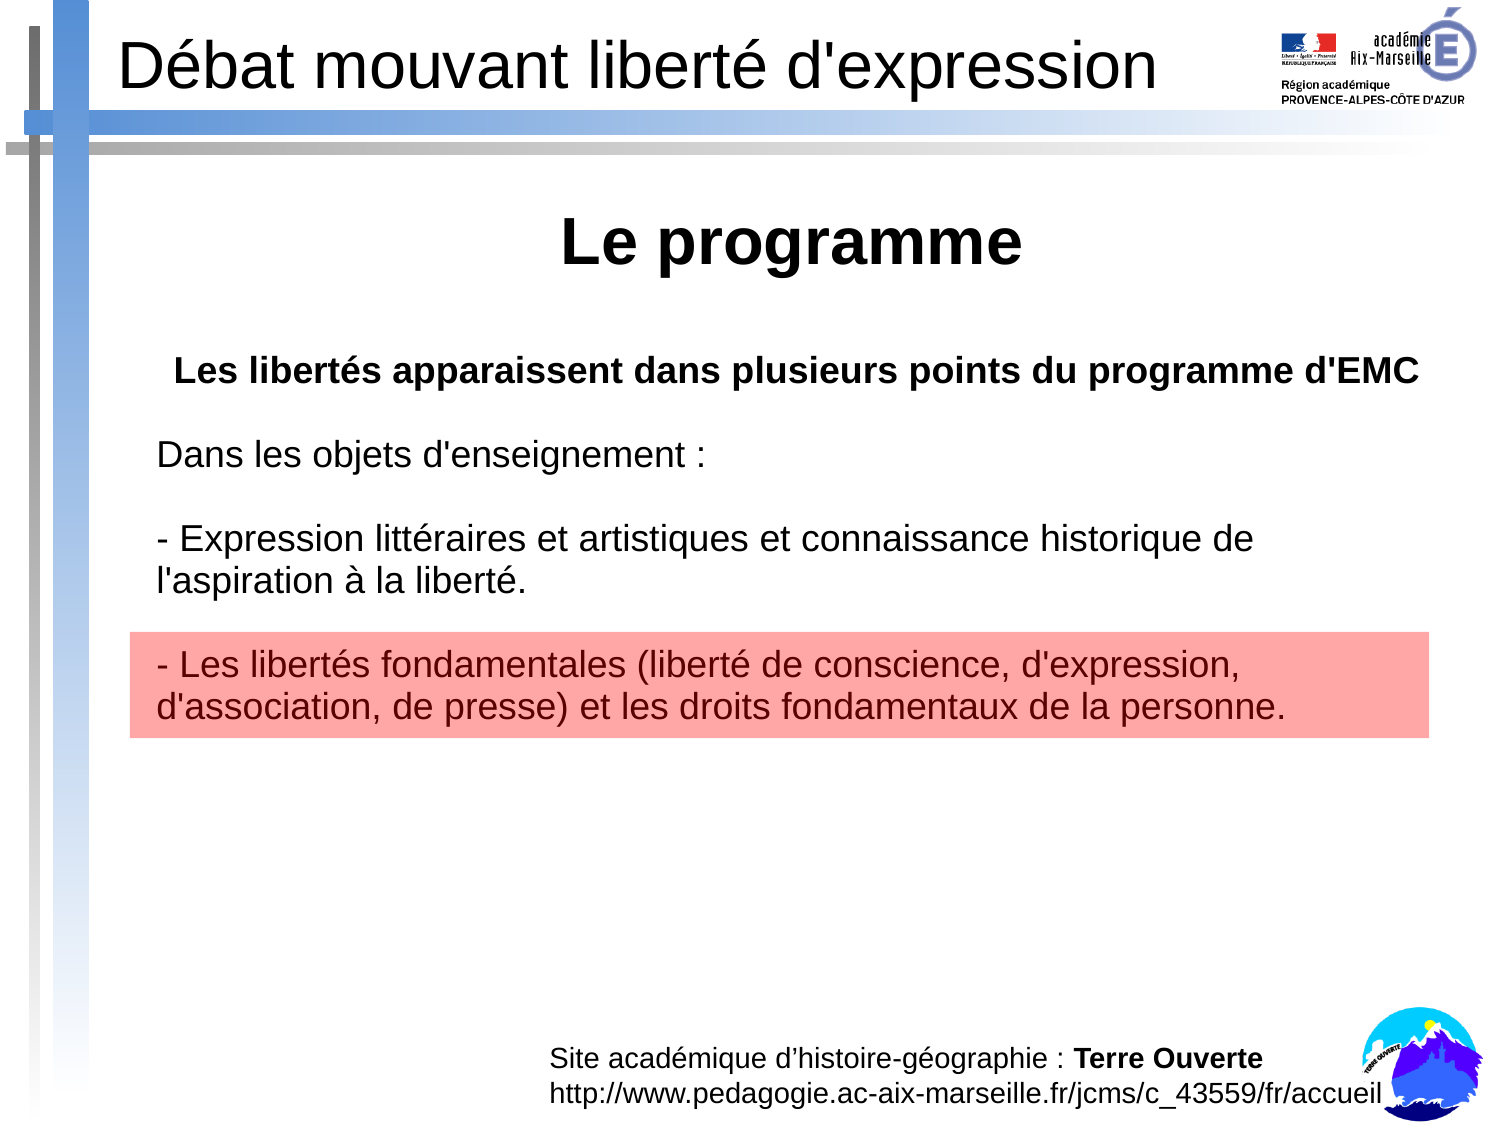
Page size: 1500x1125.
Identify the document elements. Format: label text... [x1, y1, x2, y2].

text_box Débat mouvant liberté d'expression [102, 14, 1175, 110]
text_box [5, 0, 1454, 1121]
picture [1269, 0, 1484, 114]
text_box Site académique d’histoire-géographie : Terre Ouverte http://www.pedagogie.ac-aix-marseille.fr/jcms/c_43559/fr/accueil [534, 1031, 1399, 1117]
picture [1360, 1006, 1484, 1122]
text_box Les libertés apparaissent dans plusieurs points du programme d'EMC Dans les objets d'enseignement : - Expression littéraires et artistiques et connaissance historique de l'aspiration à la liberté. - Les libertés fondamentales (liberté de conscience, d'expression, d'association, de presse) et les droits fondamentaux de la personne. [141, 342, 1453, 781]
text_box Le programme [100, 190, 1484, 286]
text_box [129, 631, 1430, 739]
